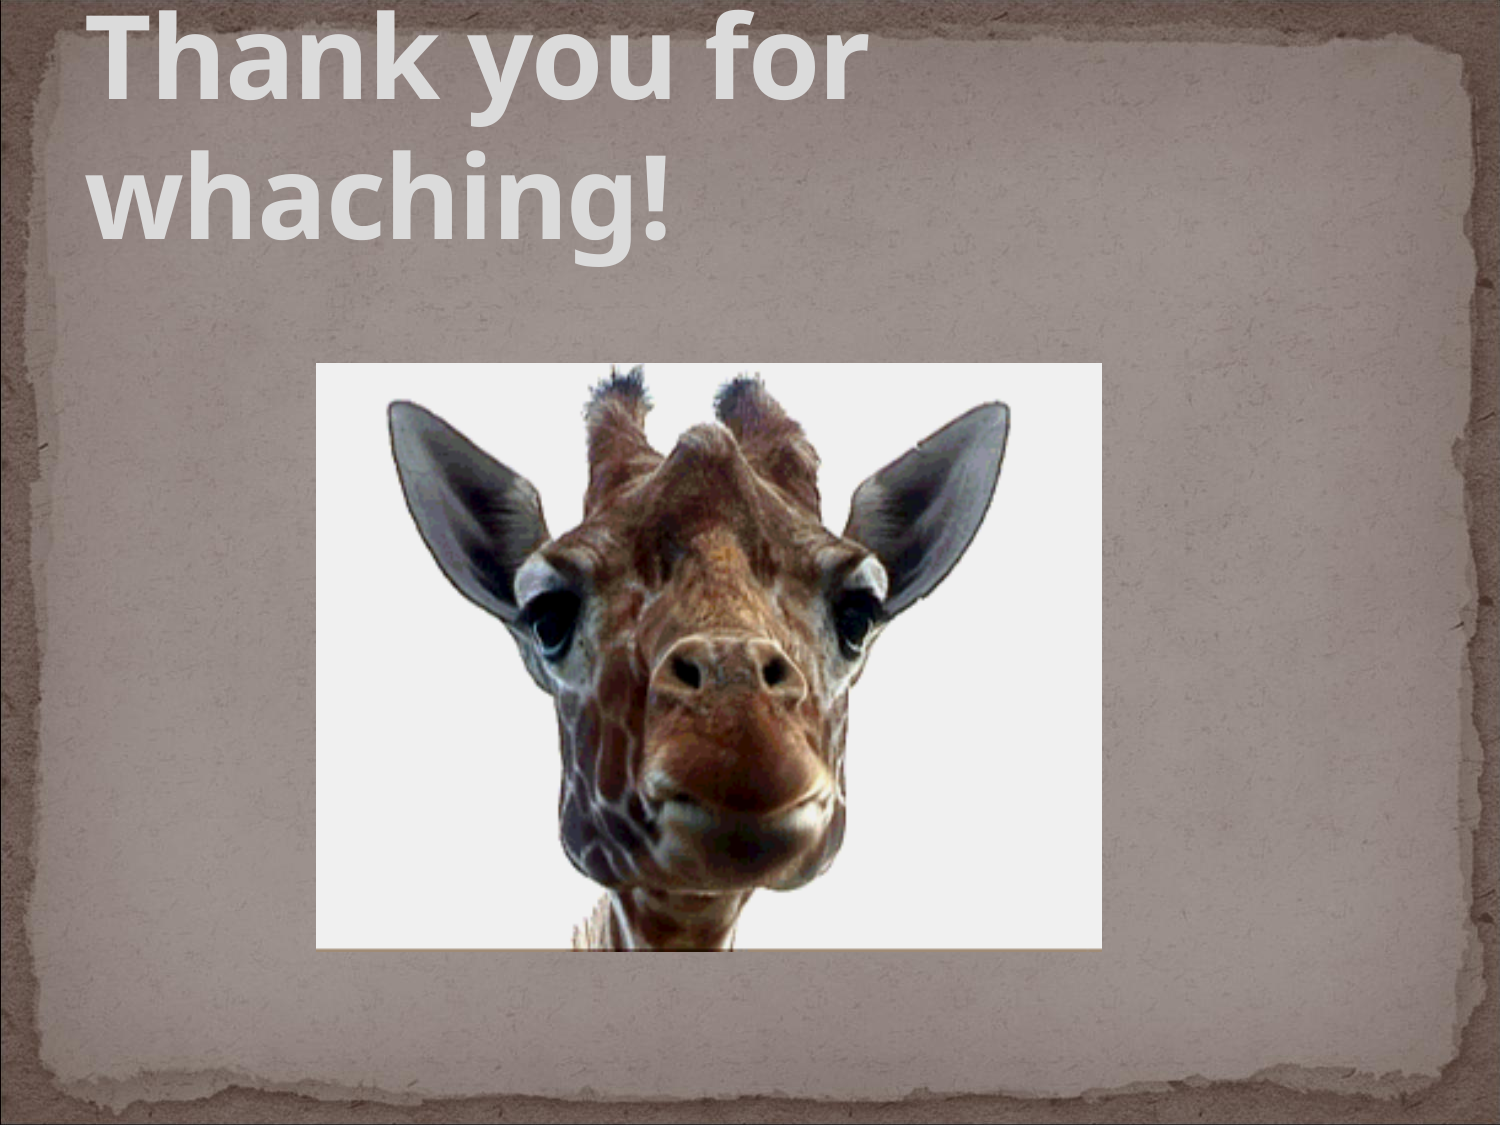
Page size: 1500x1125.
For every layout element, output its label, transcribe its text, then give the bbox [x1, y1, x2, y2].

picture [0, 0, 1500, 1125]
title Thank you for whaching! [70, 70, 1421, 271]
